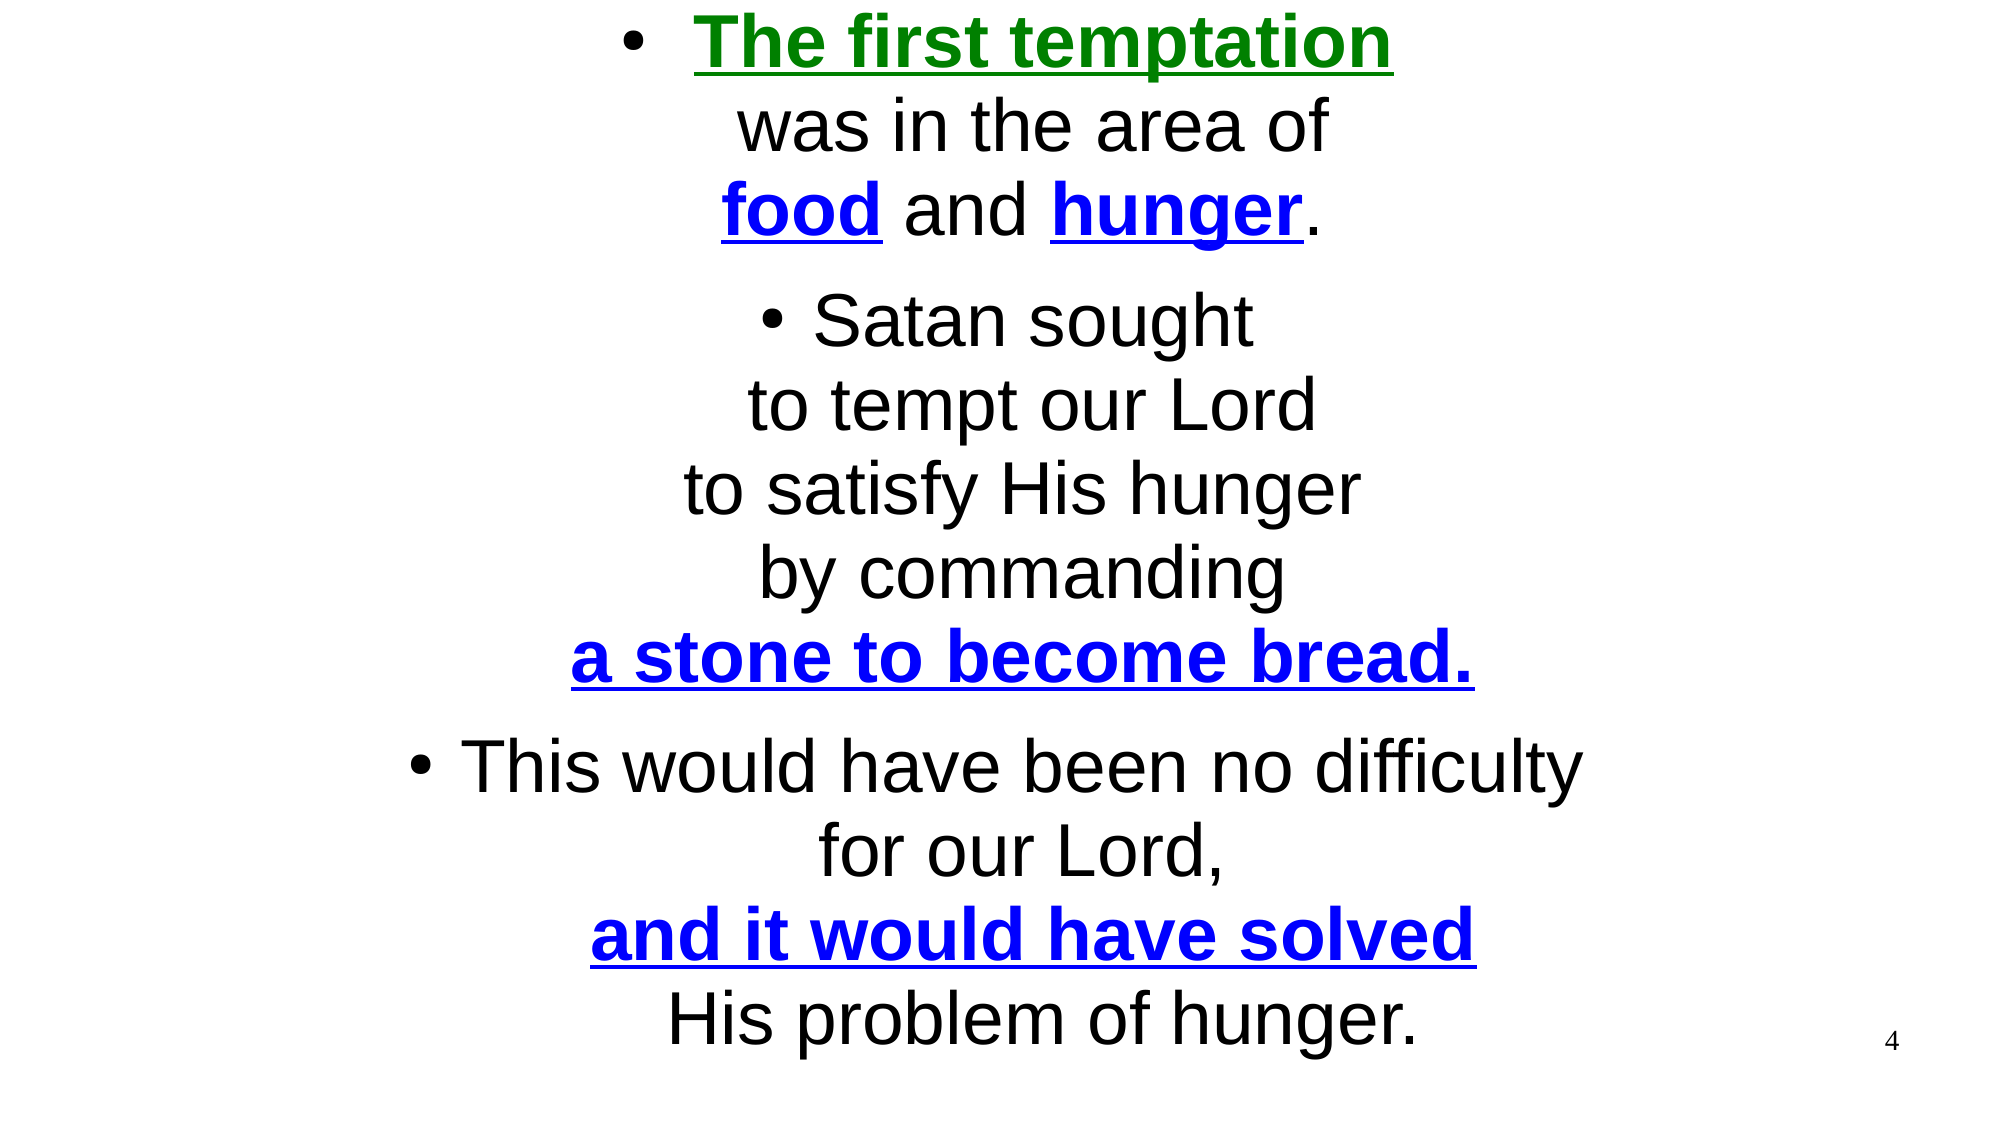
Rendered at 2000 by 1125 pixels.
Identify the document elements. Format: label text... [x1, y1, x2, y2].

list The first temptation was in the area of food and hunger. Satan sought to tempt our Lord to satisfy His hunger by commanding a stone to become bread. This would have been no difficulty for our Lord, and it would have solved His problem of hunger. [0, 0, 1996, 1123]
